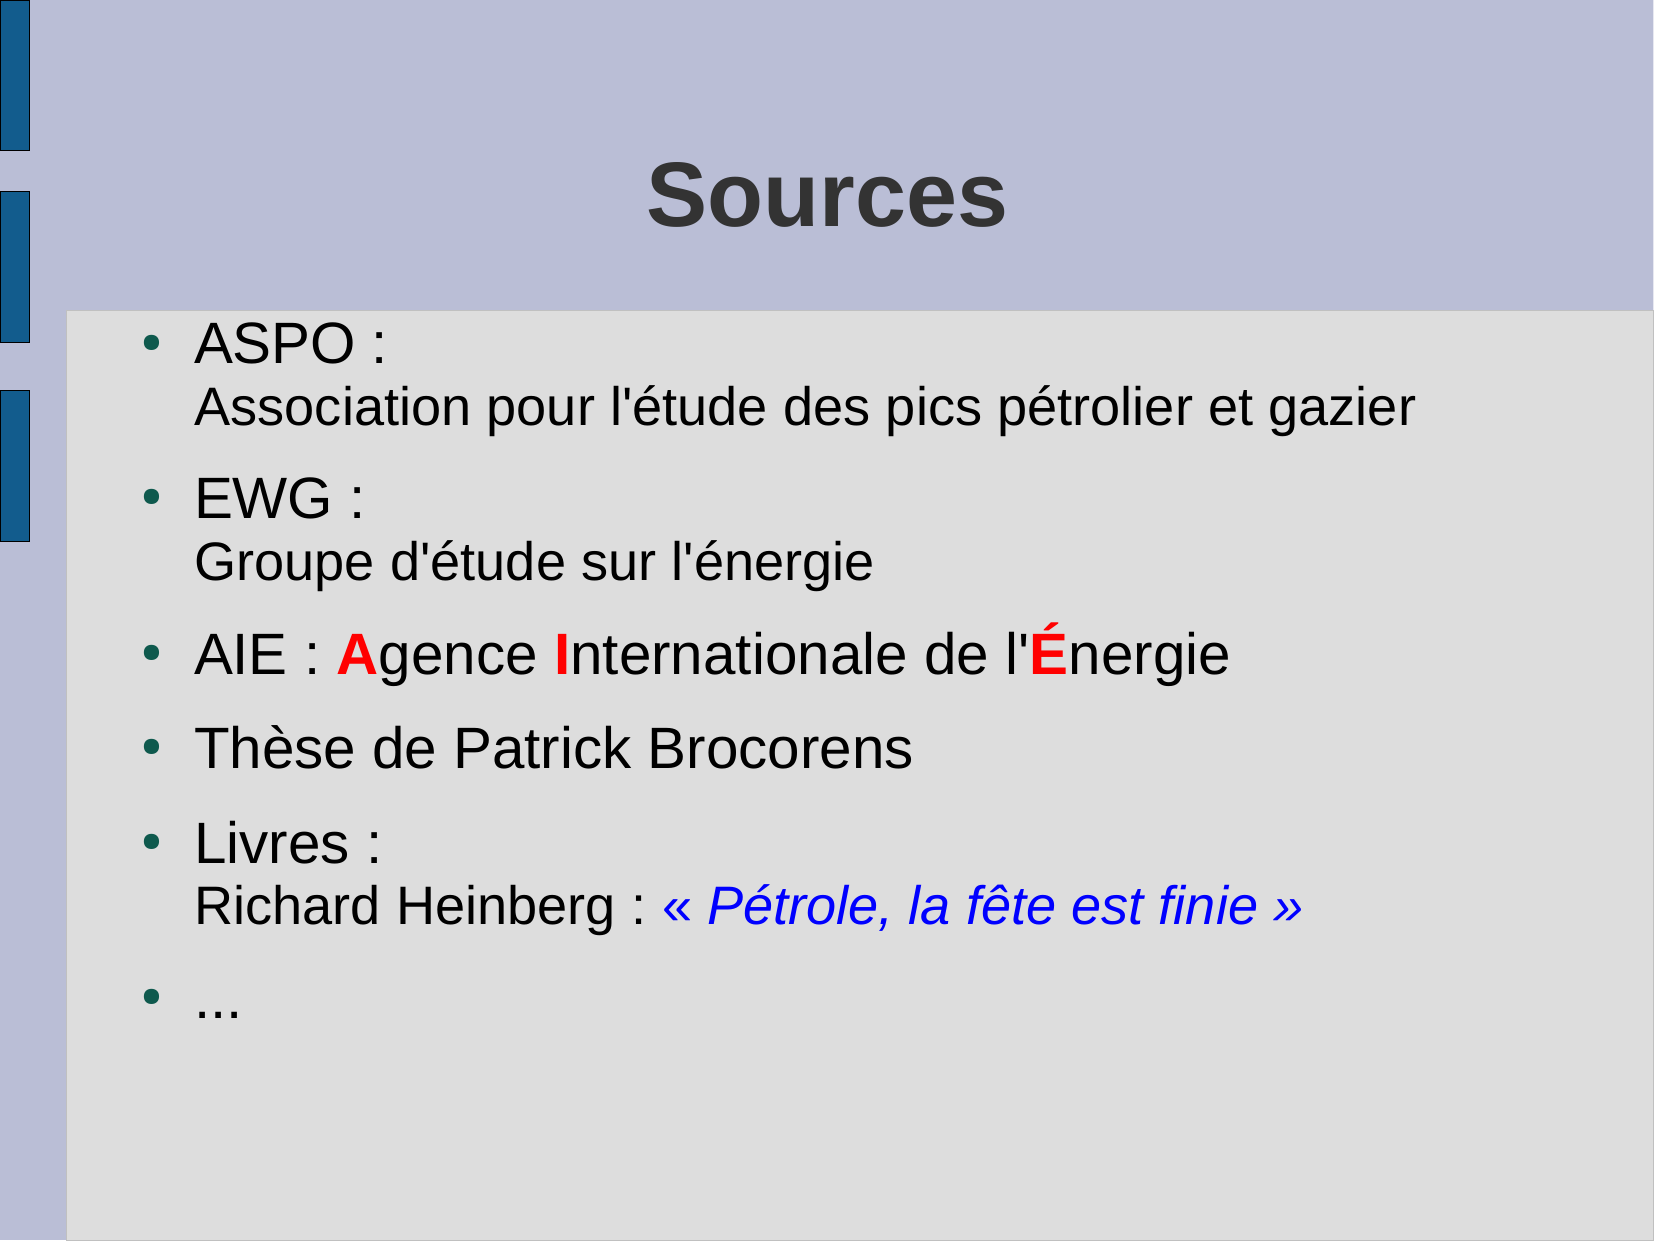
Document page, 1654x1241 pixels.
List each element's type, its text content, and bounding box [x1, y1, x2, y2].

title Sources [121, 91, 1534, 299]
list ASPO : Association pour l'étude des pics pétrolier et gazier EWG : Groupe d'étude sur l'énergie AIE : Agence Internationale de l'Énergie Thèse de Patrick Brocorens Livres : Richard Heinberg : « Pétrole, la fête est finie » ... [123, 311, 1536, 1093]
